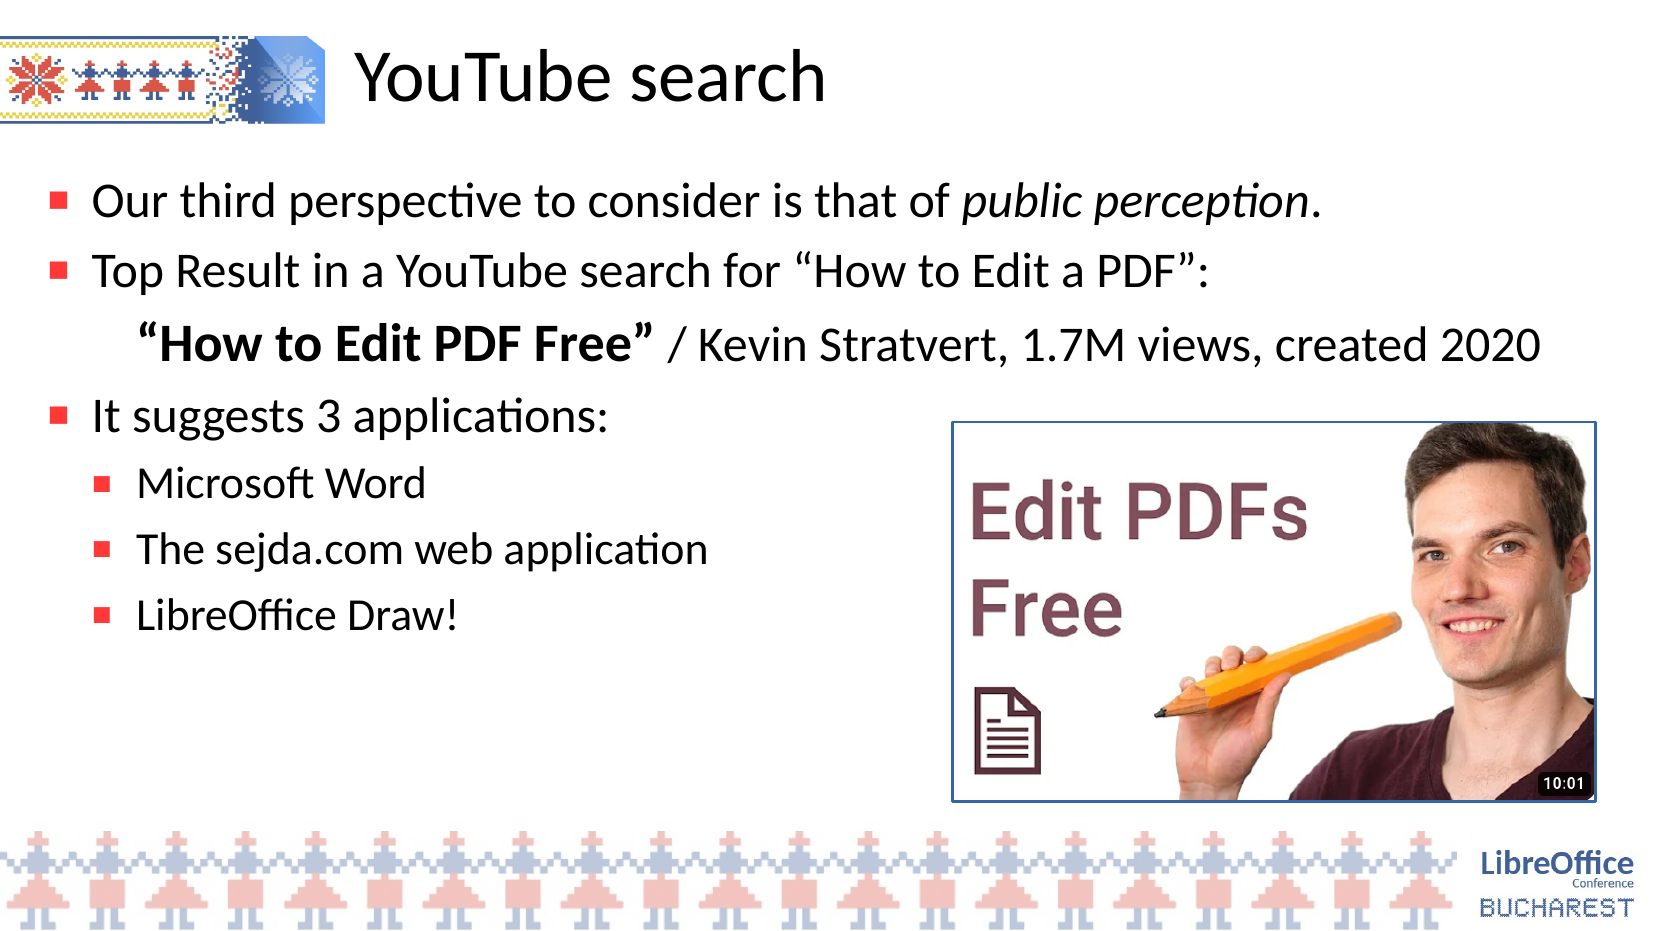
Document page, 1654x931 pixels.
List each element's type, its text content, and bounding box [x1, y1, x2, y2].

list Our third perspective to consider is that of public perception. Top Result in a YouTube search for “How to Edit a PDF”: “How to Edit PDF Free” / Kevin Stratvert, 1.7M views, created 2020 It suggests 3 applications: Microsoft Word The sejda.com web application LibreOffice Draw! [47, 177, 1625, 827]
picture [954, 423, 1595, 801]
subtitle eyalroz1@gmx.com [1580, 812, 1640, 931]
subtitle eyalroz1@gmx.com [0, 35, 325, 124]
title YouTube search [354, 23, 1625, 142]
